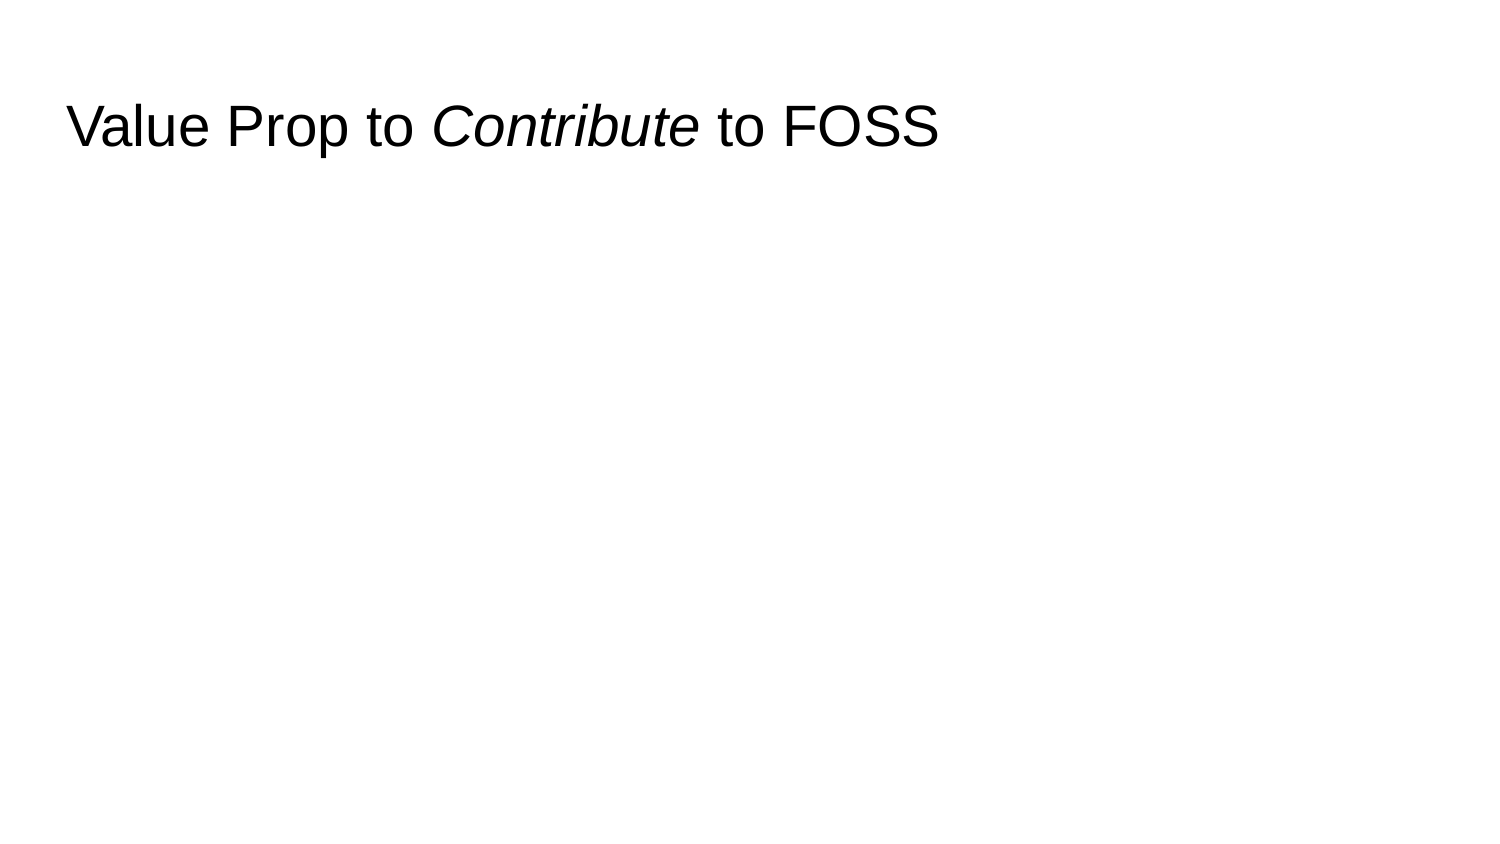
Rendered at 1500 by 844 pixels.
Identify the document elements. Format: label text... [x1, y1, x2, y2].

title Value Prop to Contribute to FOSS [51, 72, 1449, 167]
